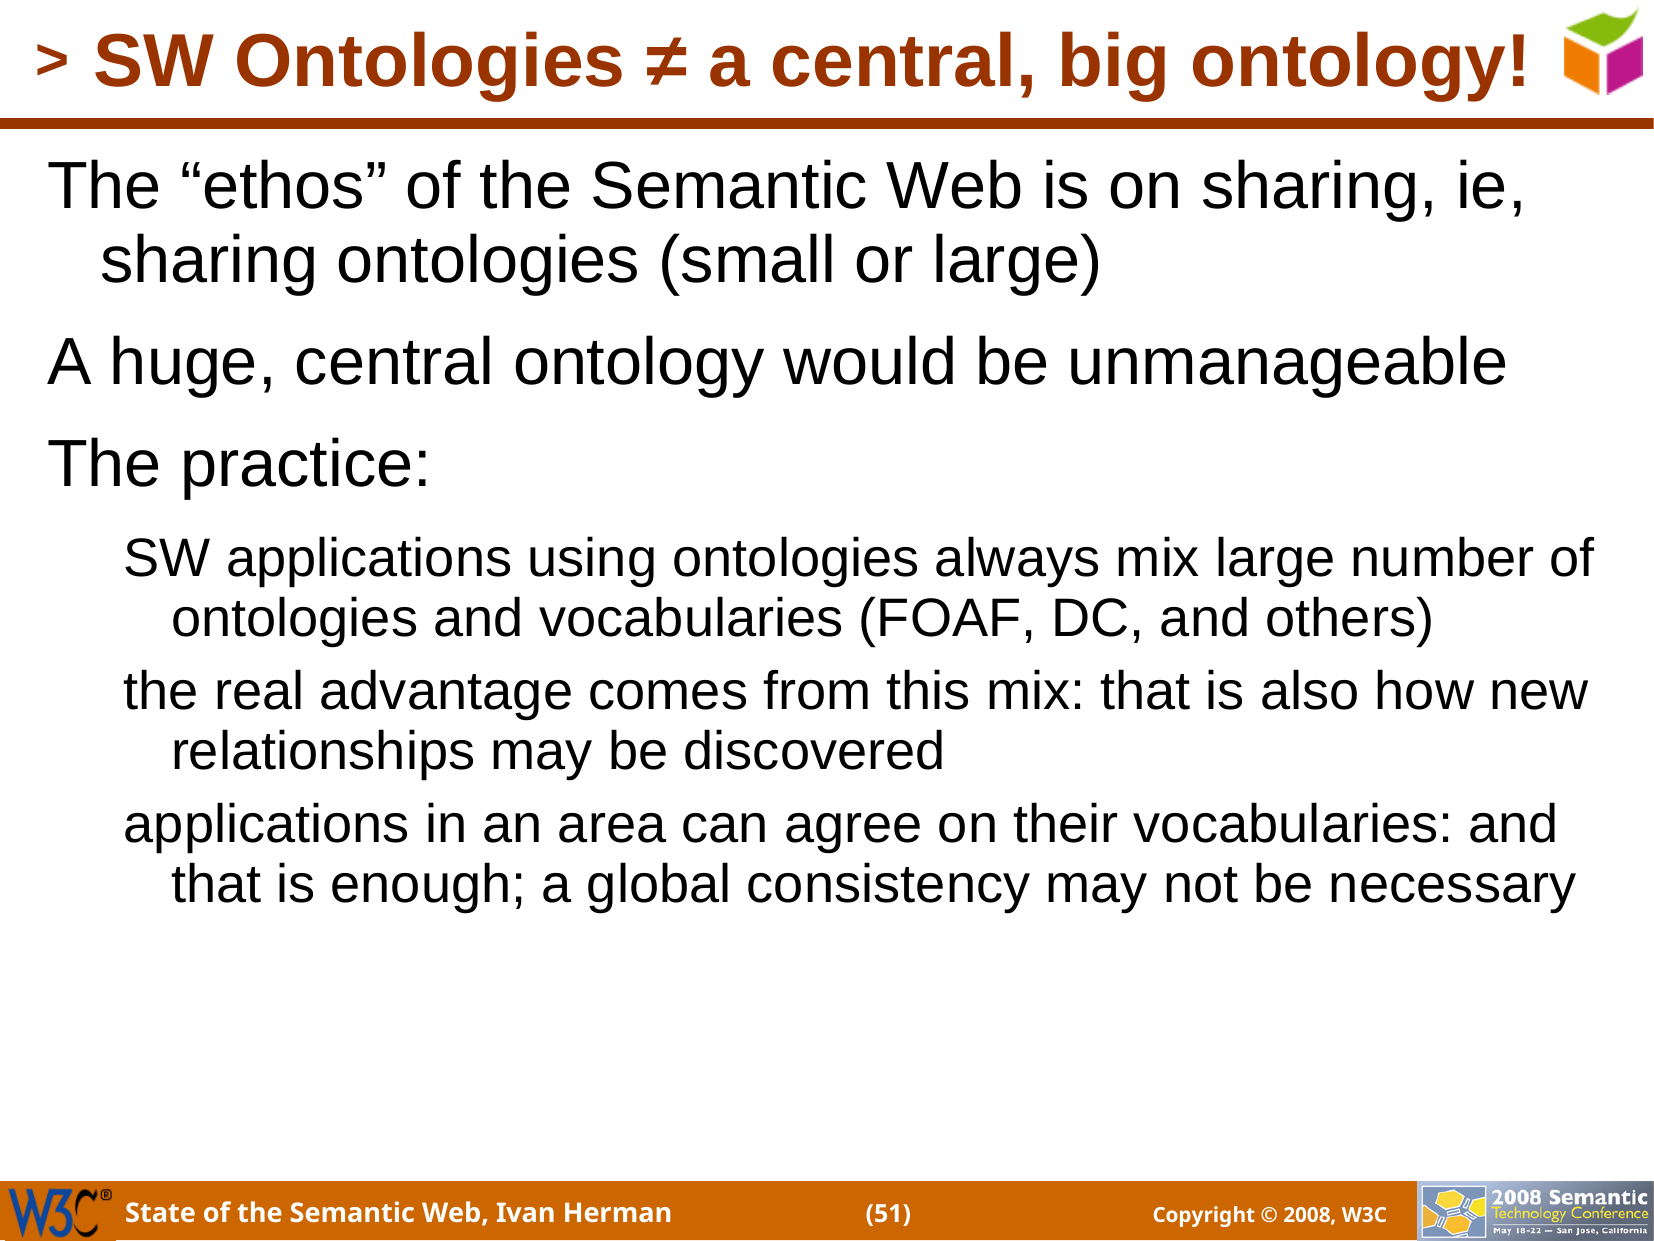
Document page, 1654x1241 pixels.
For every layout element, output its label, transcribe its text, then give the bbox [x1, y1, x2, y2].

list The “ethos” of the Semantic Web is on sharing, ie, sharing ontologies (small or large) A huge, central ontology would be unmanageable The practice: SW applications using ontologies always mix large number of ontologies and vocabularies (FOAF, DC, and others) the real advantage comes from this mix: that is also how new relationships may be discovered applications in an area can agree on their vocabularies: and that is enough; a global consistency may not be necessary [29, 147, 1624, 1119]
picture [1417, 1181, 1654, 1241]
title SW Ontologies ≠ a central, big ontology! [93, 7, 1595, 111]
picture [1564, 5, 1643, 95]
picture [5, 1186, 116, 1241]
